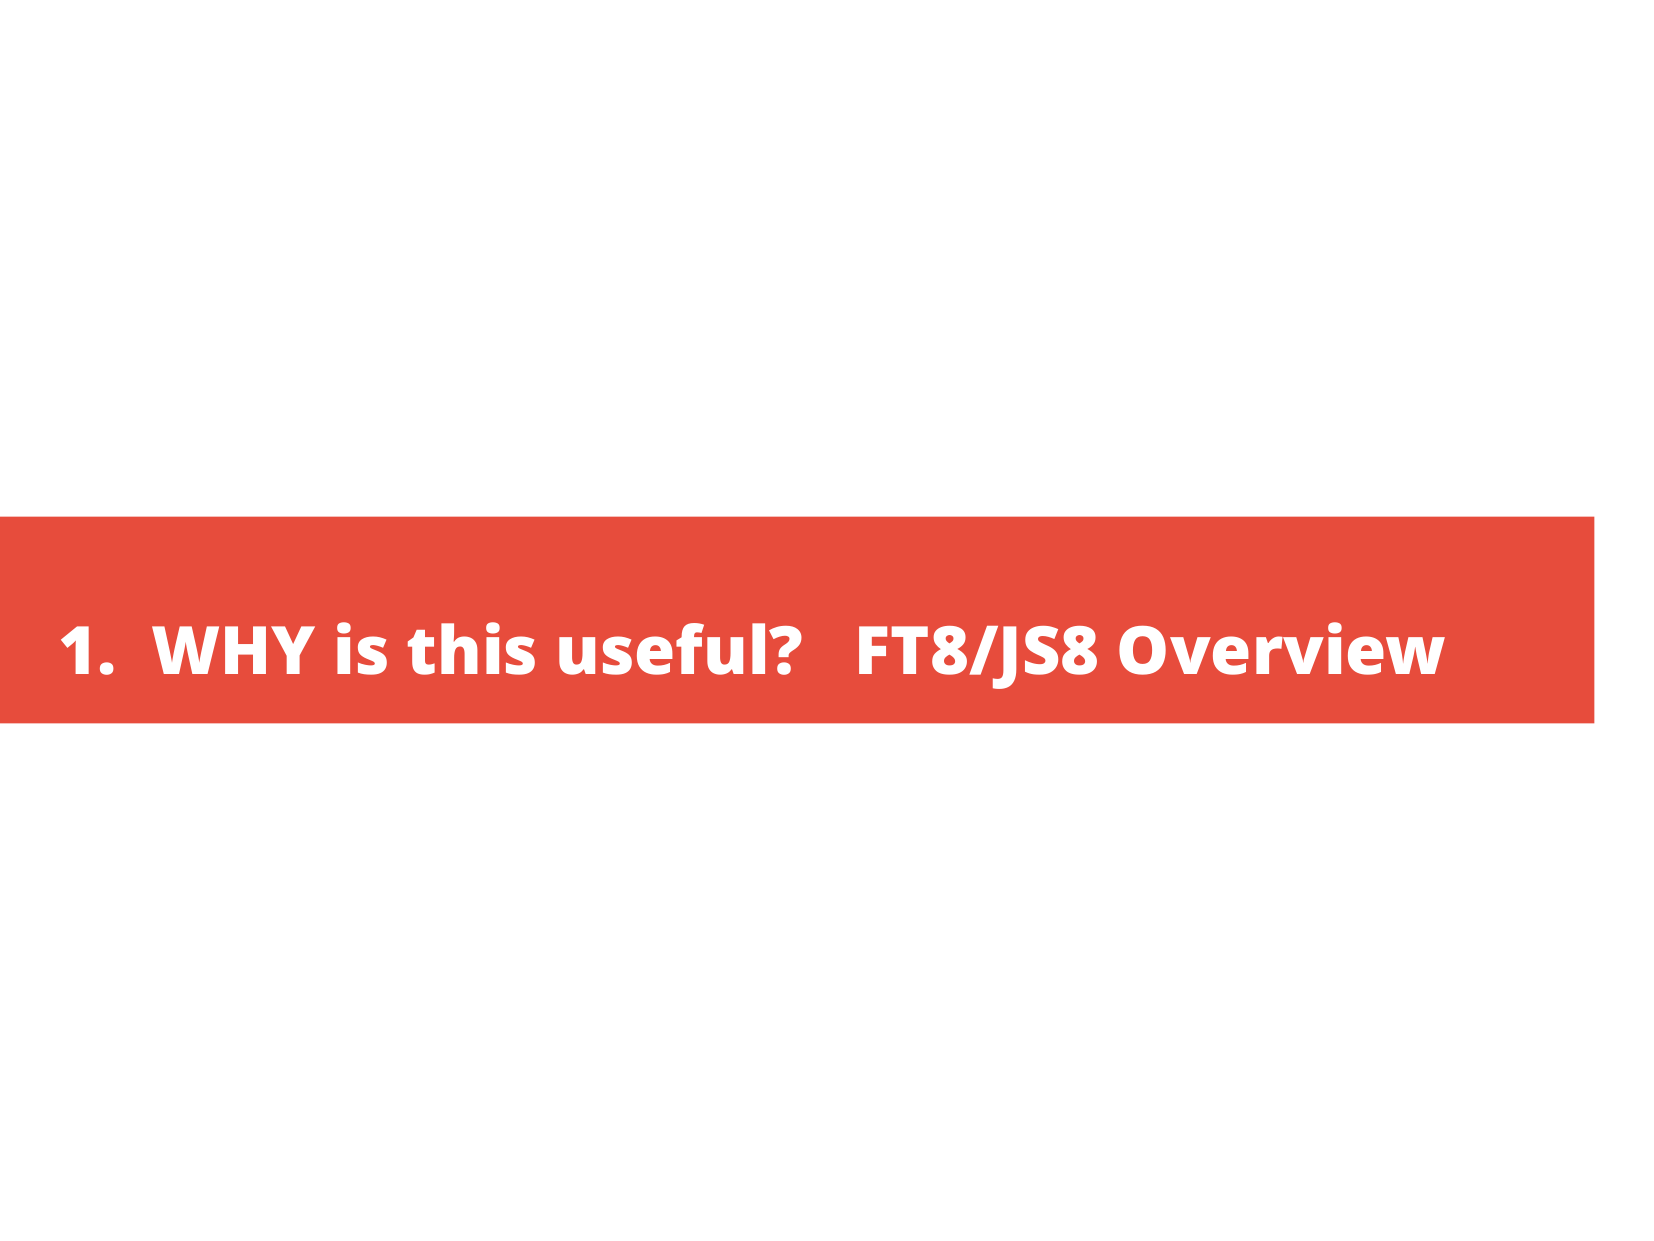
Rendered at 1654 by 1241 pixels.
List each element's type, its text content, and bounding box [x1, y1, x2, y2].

title 1. WHY is this useful? FT8/JS8 Overview [59, 546, 1595, 694]
